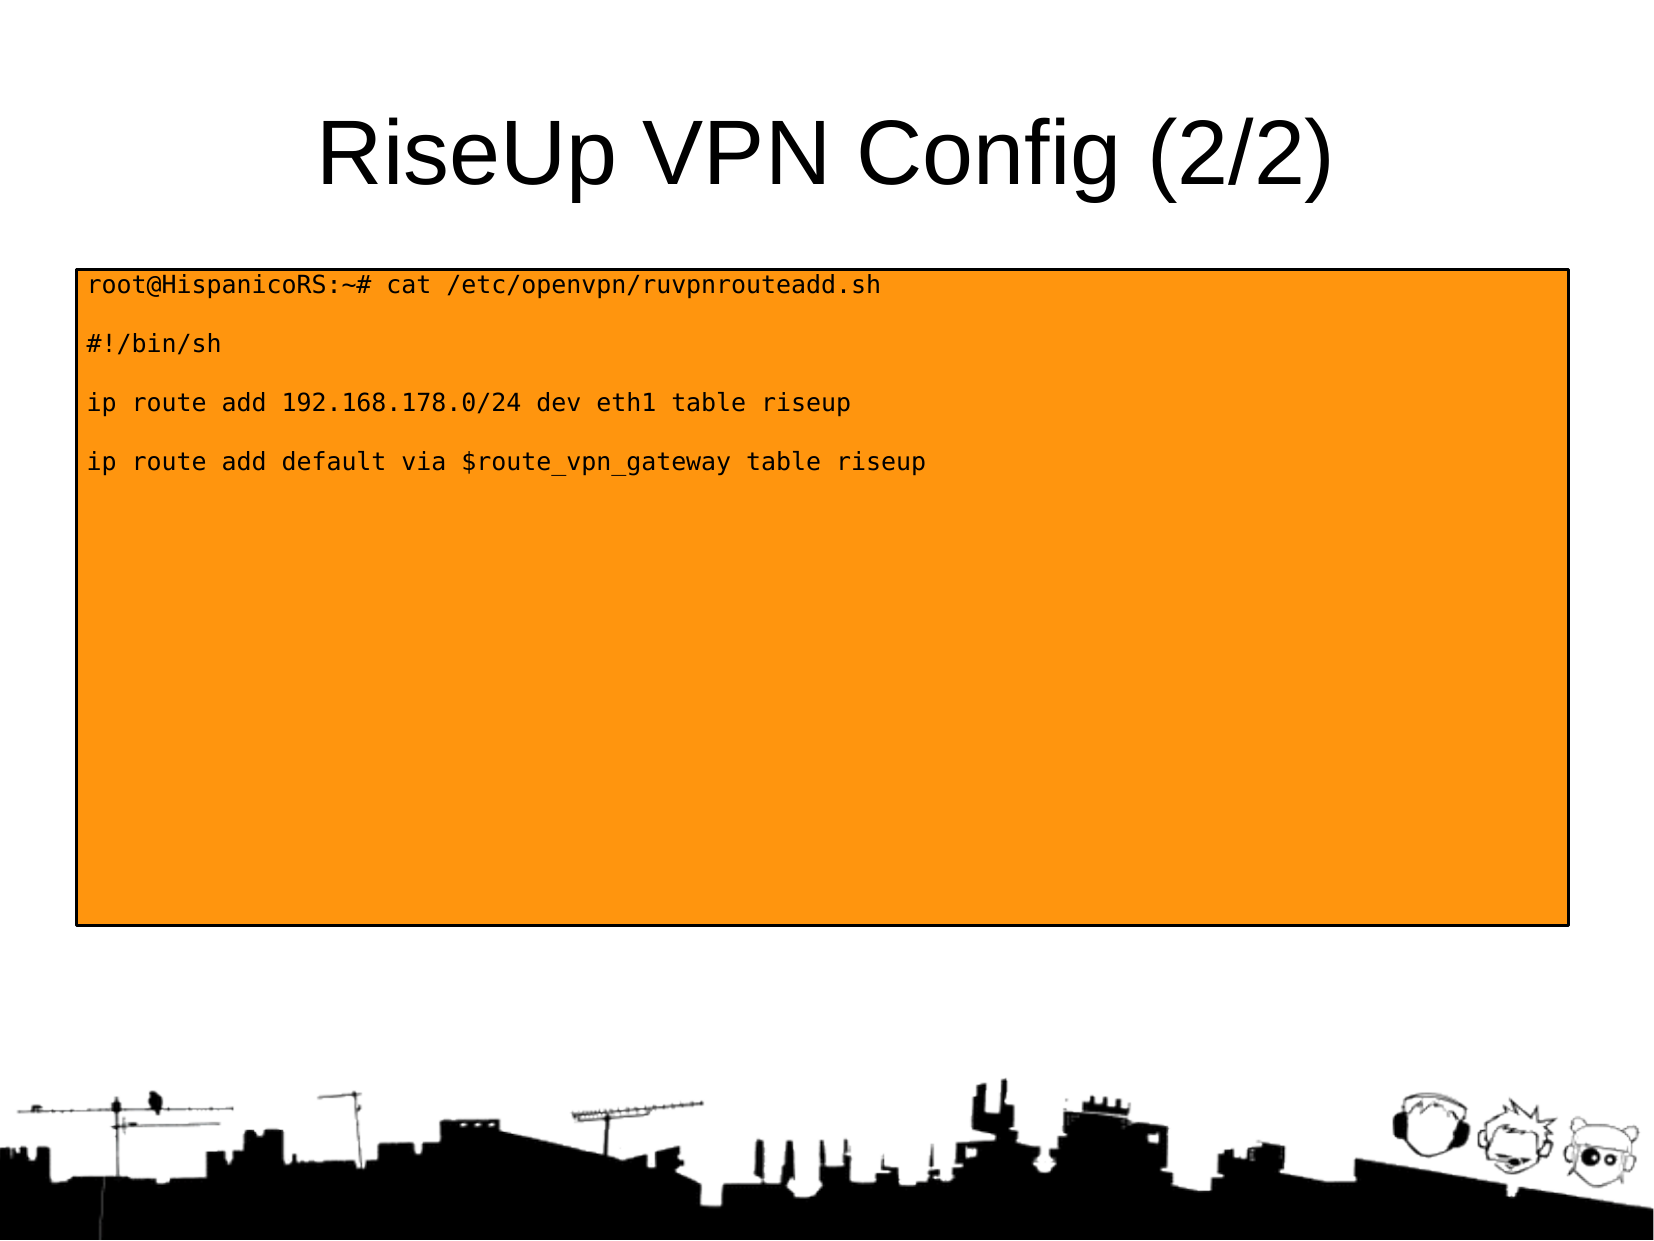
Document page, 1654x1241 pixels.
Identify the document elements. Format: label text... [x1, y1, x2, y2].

picture [0, 1077, 1654, 1240]
title RiseUp VPN Config (2/2) [82, 56, 1571, 250]
list root@HispanicoRS:~# cat /etc/openvpn/ruvpnrouteadd.sh #!/bin/sh ip route add 192.168.178.0/24 dev eth1 table riseup ip route add default via $route_vpn_gateway table riseup [76, 269, 1569, 926]
